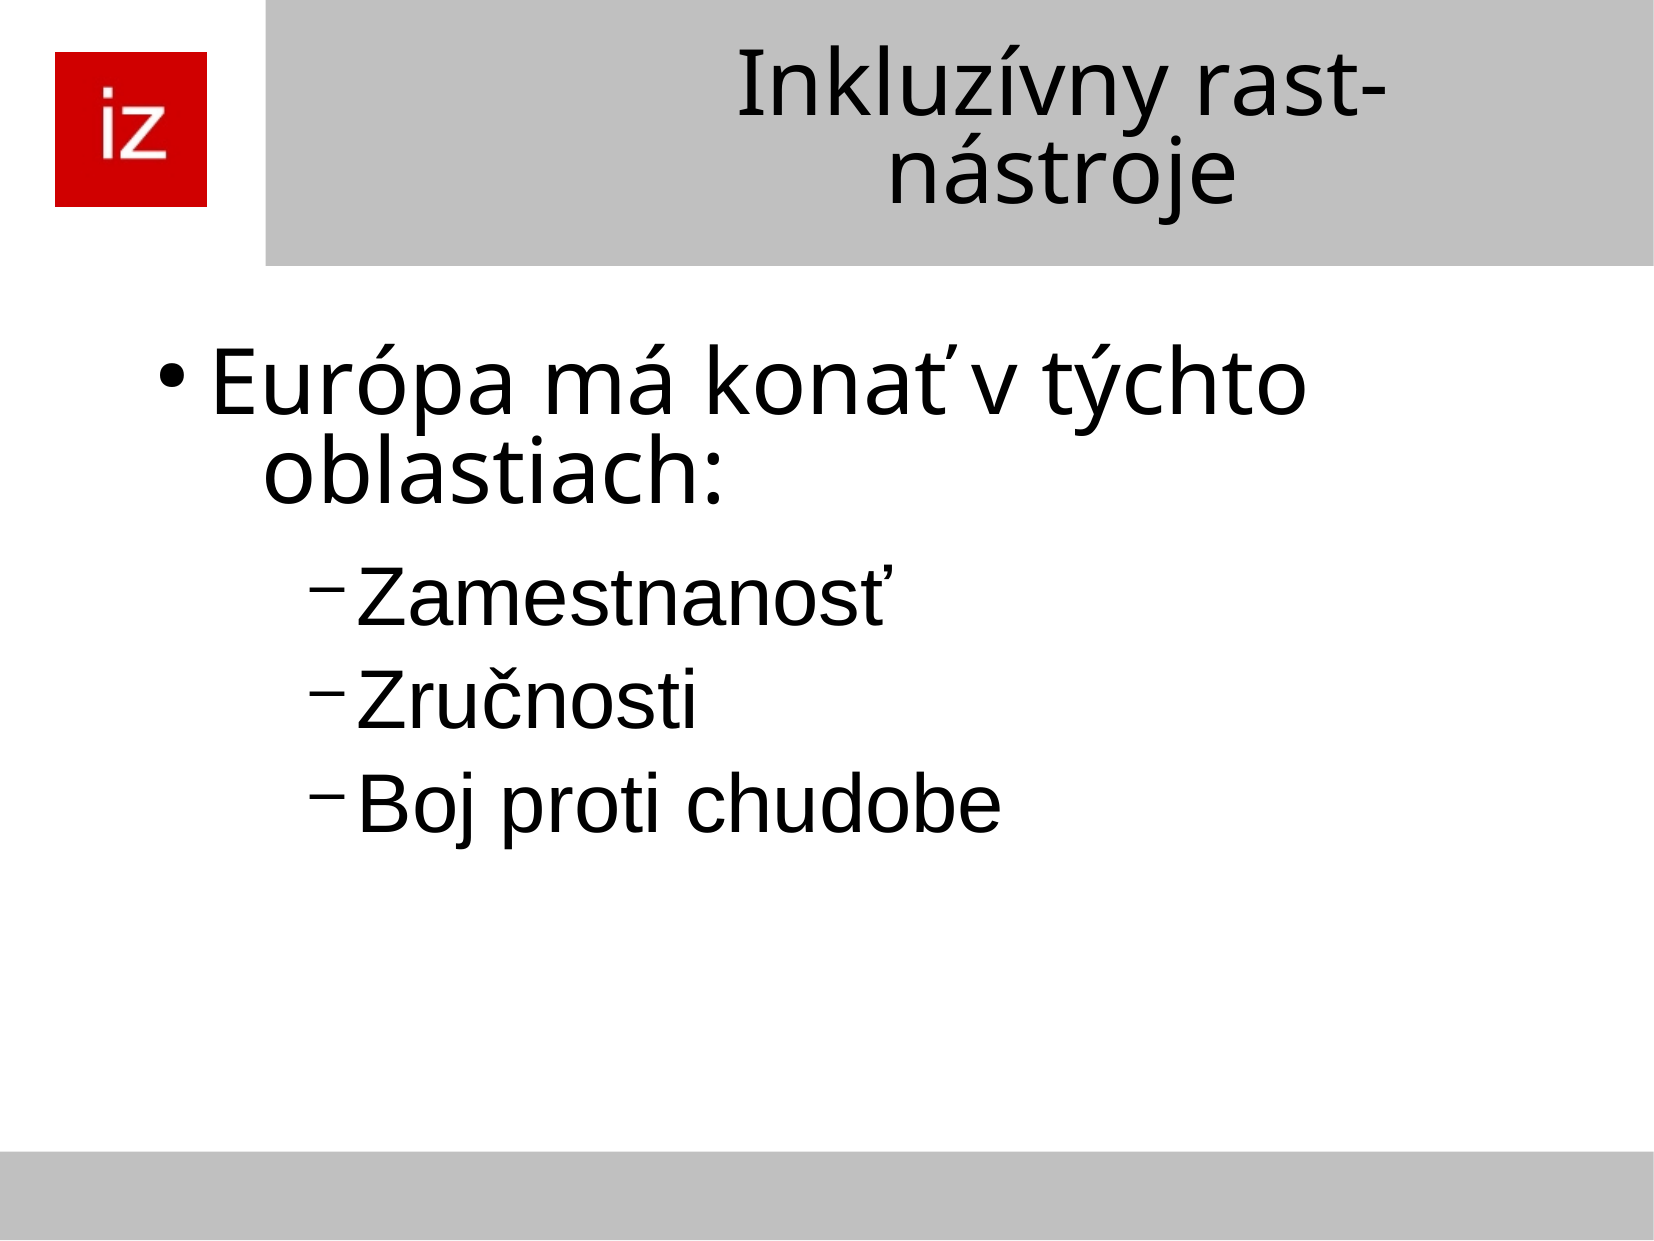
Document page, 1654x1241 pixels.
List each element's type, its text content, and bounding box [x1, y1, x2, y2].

picture [55, 52, 207, 207]
title Inkluzívny rast-nástroje [561, 29, 1565, 237]
list Európa má konať v týchto oblastiach: Zamestnanosť Zručnosti Boj proti chudobe [121, 344, 1533, 1126]
